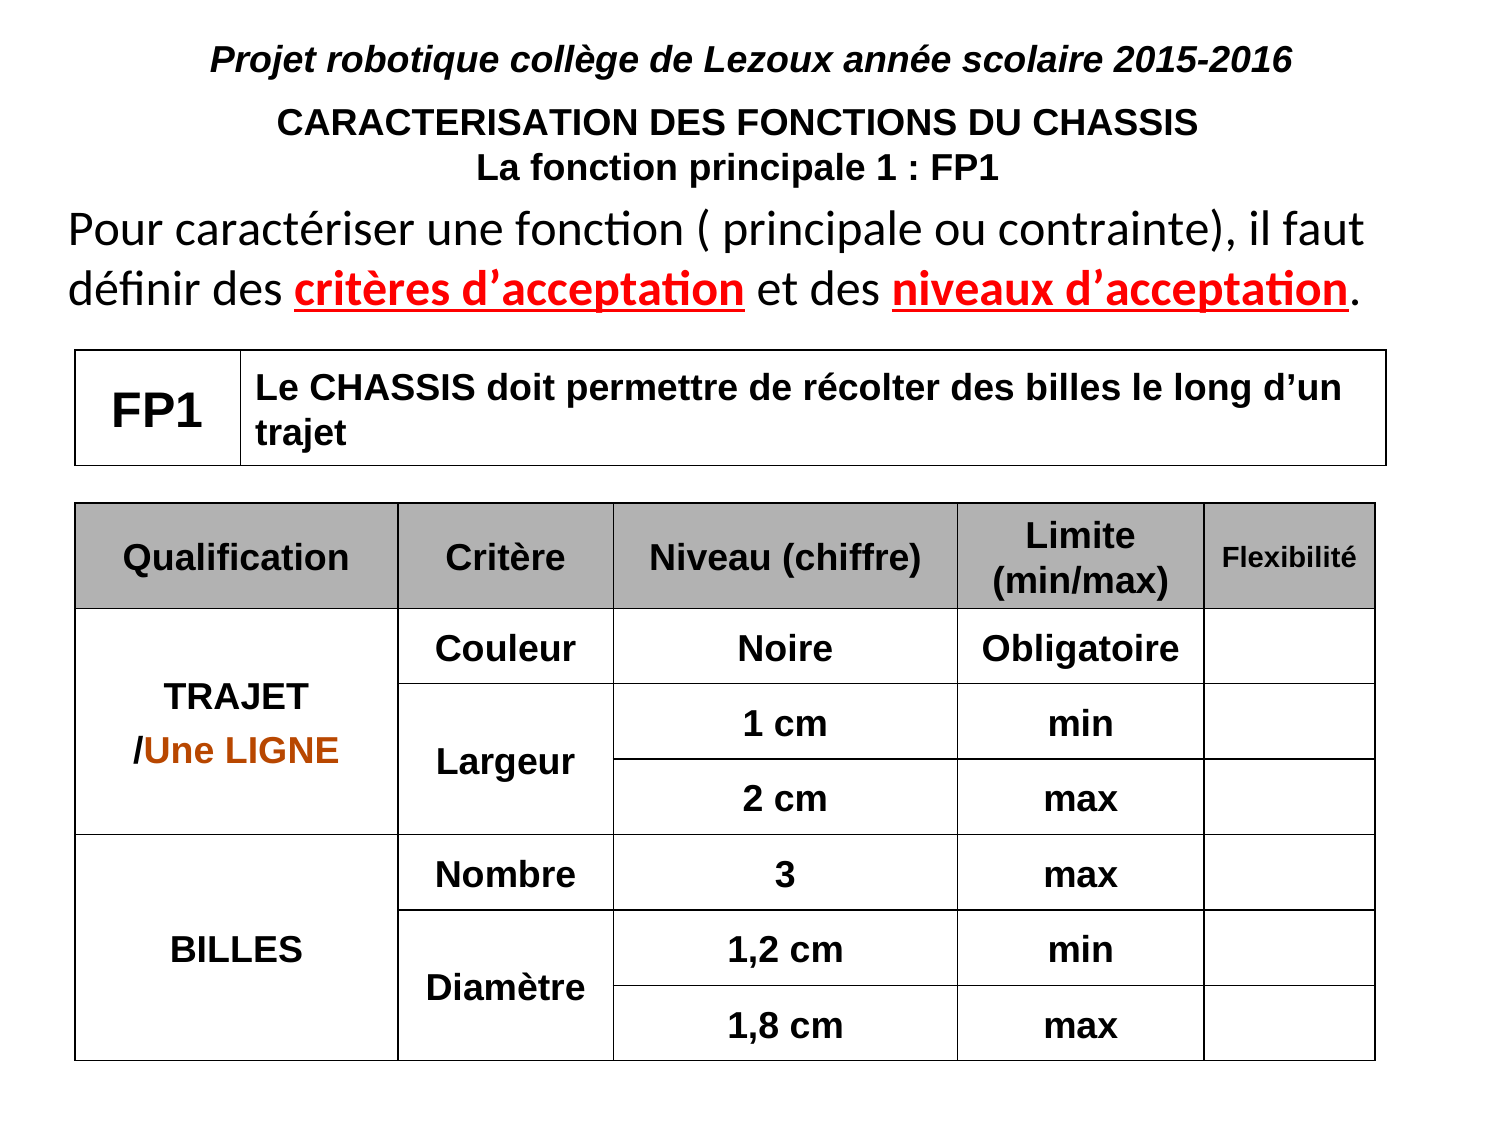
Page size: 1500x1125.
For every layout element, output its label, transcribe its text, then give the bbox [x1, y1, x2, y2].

table_cell Noire [614, 609, 957, 683]
table_cell 3 [614, 835, 957, 909]
table_header Qualification [76, 504, 397, 608]
table_cell Nombre [399, 835, 613, 909]
title CARACTERISATION DES FONCTIONS DU CHASSIS La fonction principale 1 : FP1 [100, 90, 1376, 187]
table_cell 1,8 cm [614, 986, 957, 1060]
table_cell Couleur [399, 609, 613, 683]
table_cell max [958, 760, 1203, 834]
table_cell 2 cm [614, 760, 957, 834]
table_cell TRAJET /Une LIGNE [76, 609, 397, 834]
table_cell [1205, 684, 1374, 758]
table_cell Diamètre [399, 911, 613, 1060]
table_cell [1205, 835, 1374, 909]
table_cell [1205, 760, 1374, 834]
table_cell [1205, 986, 1374, 1060]
table_header FP1 [76, 351, 240, 465]
table_cell 1,2 cm [614, 911, 957, 985]
table_header Flexibilité [1205, 504, 1374, 608]
table_cell min [958, 911, 1203, 985]
table_header Niveau (chiffre) [614, 504, 957, 608]
text_box Projet robotique collège de Lezoux année scolaire 2015-2016 [162, 24, 1341, 90]
table_cell Largeur [399, 684, 613, 834]
table_header Critère [399, 504, 613, 608]
table_cell Obligatoire [958, 609, 1203, 683]
table_cell max [958, 986, 1203, 1060]
table_cell BILLES [76, 835, 397, 1060]
table_cell max [958, 835, 1203, 909]
table_cell [1205, 911, 1374, 985]
text_box Pour caractériser une fonction ( principale ou contrainte), il faut définir des critères d’acceptation et des niveaux d’acceptation. [53, 187, 1500, 323]
table_cell min [958, 684, 1203, 758]
table_cell 1 cm [614, 684, 957, 758]
table_header Le CHASSIS doit permettre de récolter des billes le long d’un trajet [241, 351, 1385, 465]
table_header Limite (min/max) [958, 504, 1203, 608]
table_cell [1205, 609, 1374, 683]
